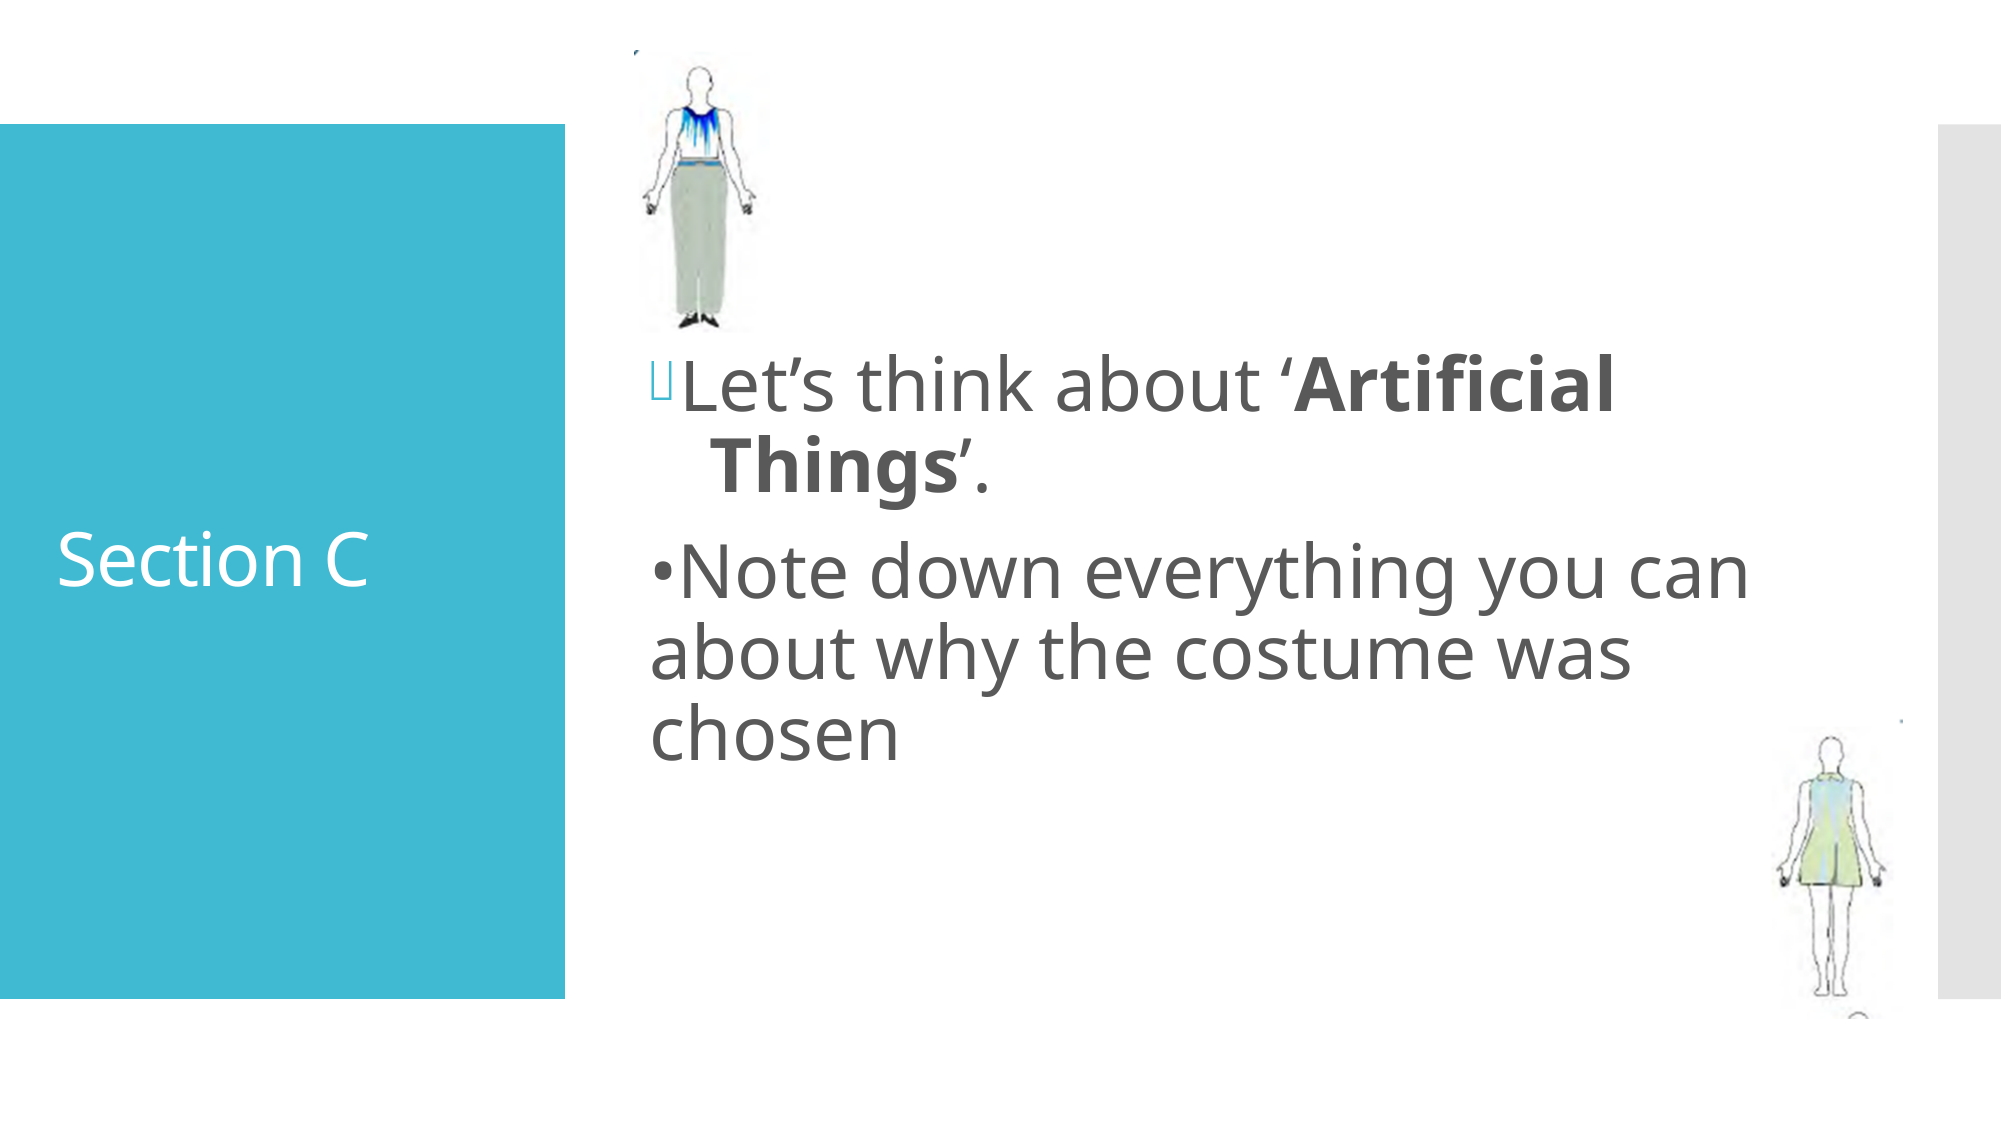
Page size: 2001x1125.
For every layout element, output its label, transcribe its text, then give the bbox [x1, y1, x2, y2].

picture [634, 50, 777, 361]
title Section C [41, 184, 526, 940]
picture [1767, 707, 1903, 1019]
list Let’s think about ‘Artificial Things’. •Note down everything you can about why the costume was chosen [634, 141, 1835, 982]
